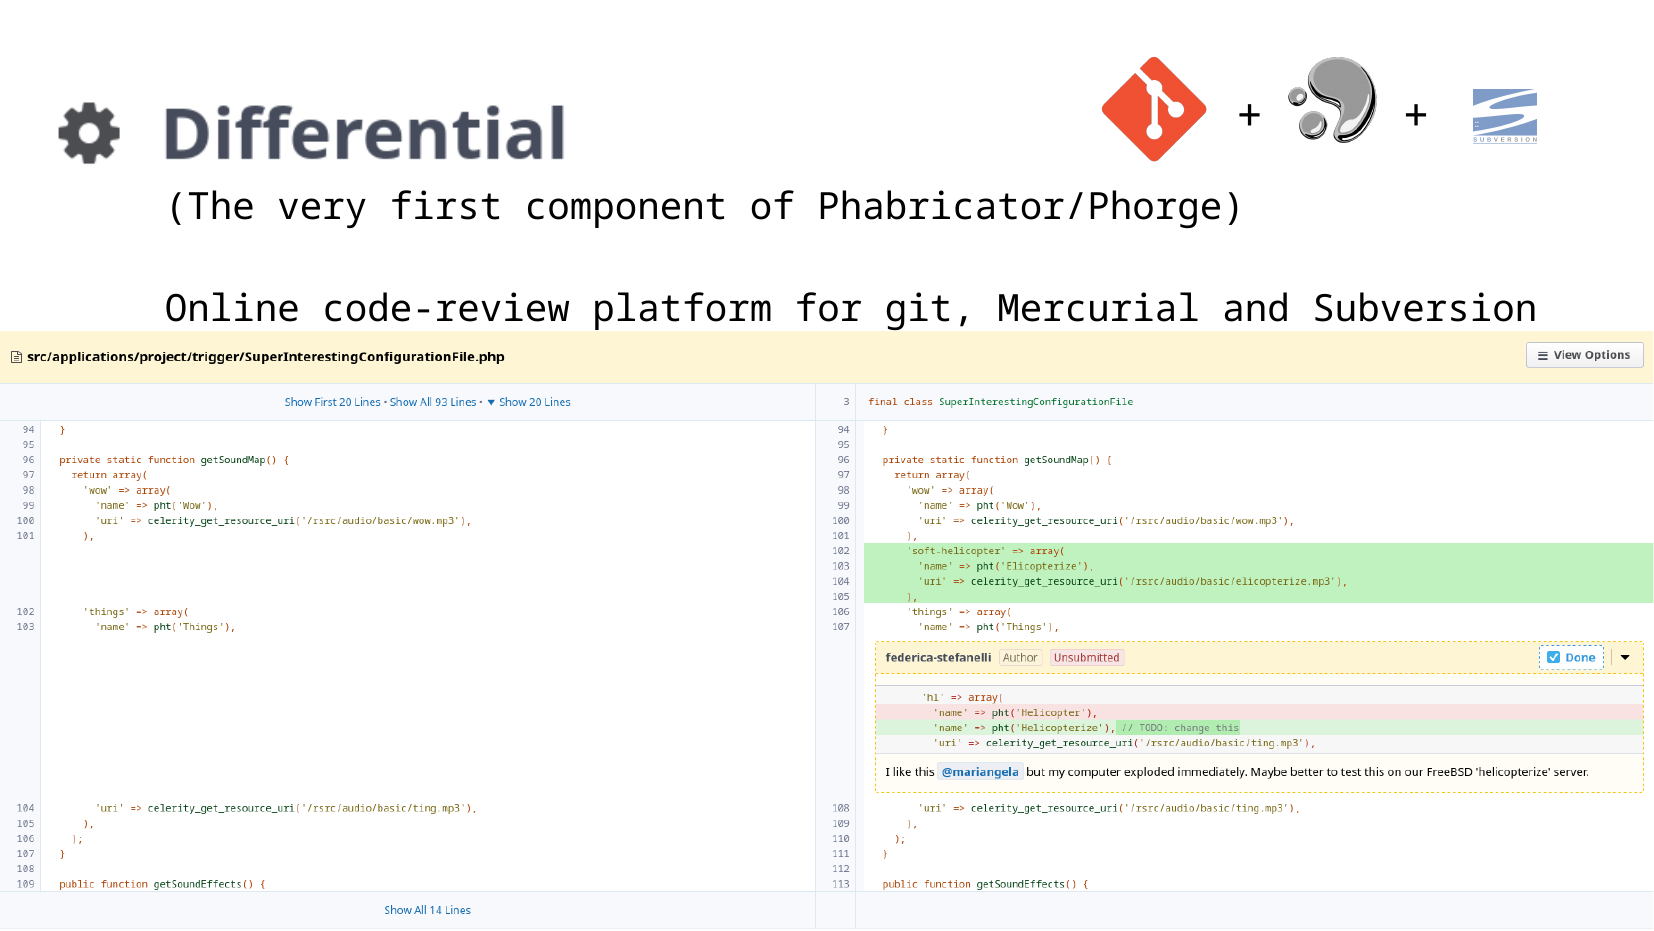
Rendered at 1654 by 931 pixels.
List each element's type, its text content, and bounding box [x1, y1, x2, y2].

picture [37, 37, 572, 188]
text_box + [1221, 75, 1274, 137]
picture [1533, 89, 1537, 144]
picture [1099, 54, 1209, 164]
text_box (The very first component of Phabricator/Phorge) Online code-review platform for git, Mercurial and Subversion [150, 171, 1324, 300]
picture [0, 327, 1654, 929]
text_box + [1387, 75, 1533, 207]
picture [1280, 51, 1385, 178]
